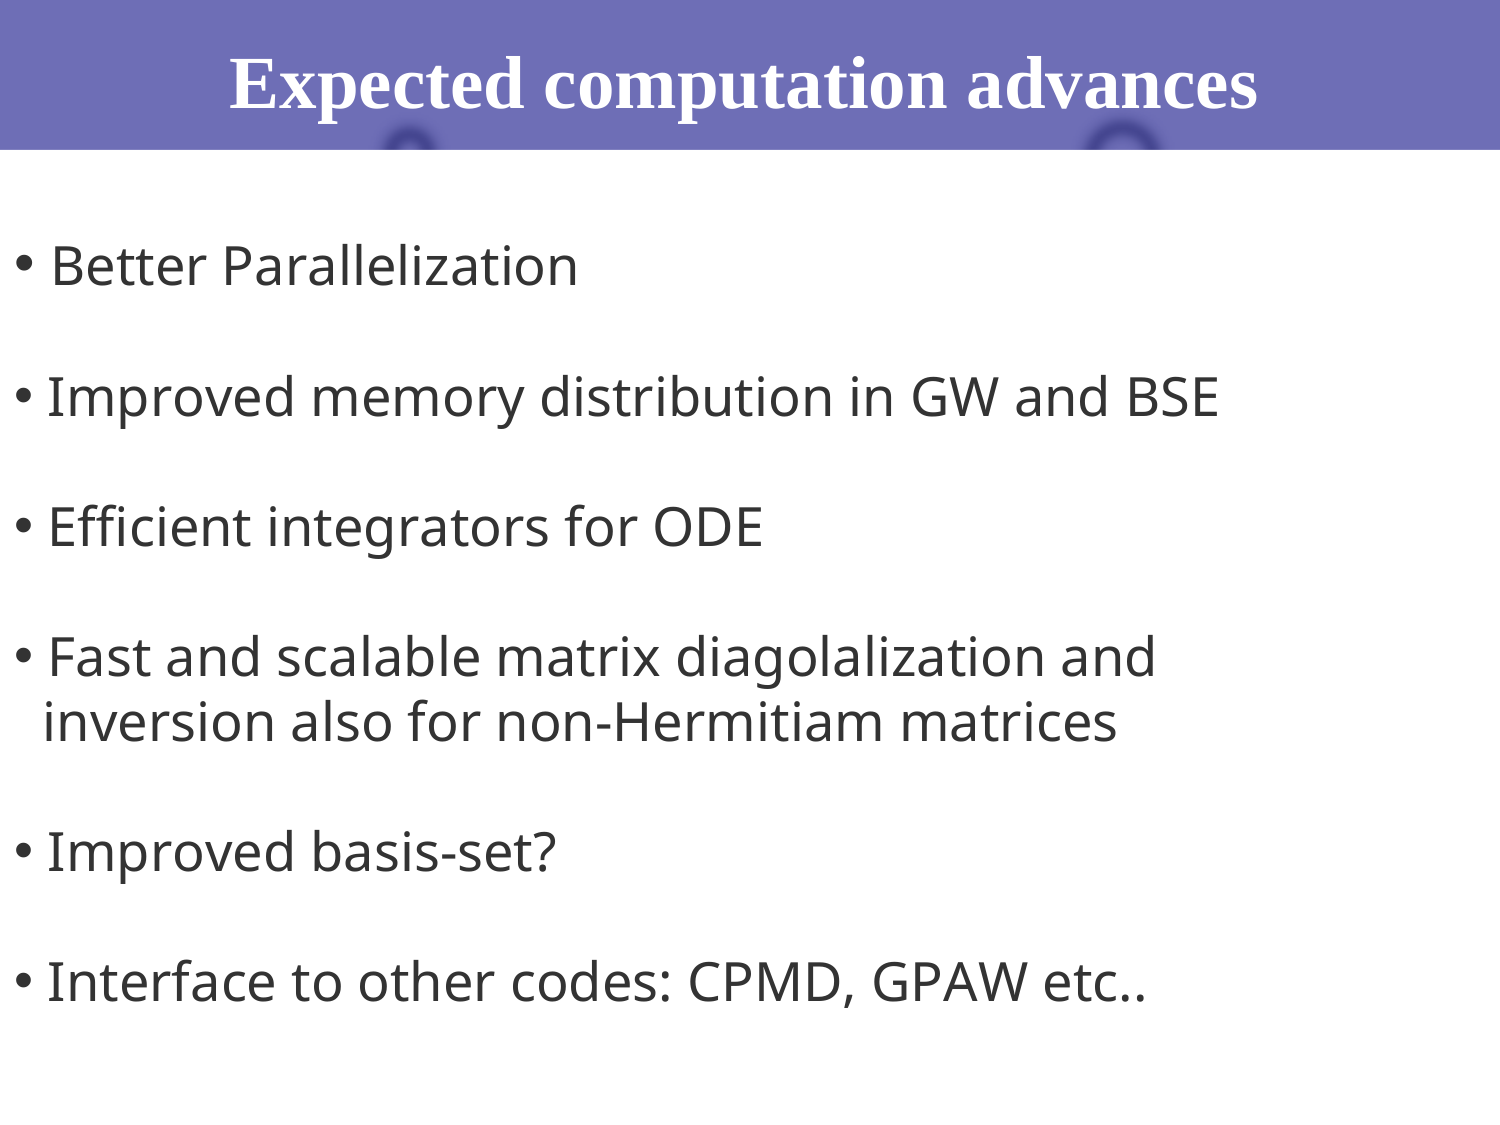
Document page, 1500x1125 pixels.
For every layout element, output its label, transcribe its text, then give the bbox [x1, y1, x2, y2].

text_box [0, 0, 1500, 149]
text_box Better Parallelization Improved memory distribution in GW and BSE Efficient integrators for ODE Fast and scalable matrix diagolalization and inversion also for non-Hermitiam matrices Improved basis-set? Interface to other codes: CPMD, GPAW etc.. [0, 149, 1500, 1125]
title Expected computation advances [78, 26, 1429, 132]
